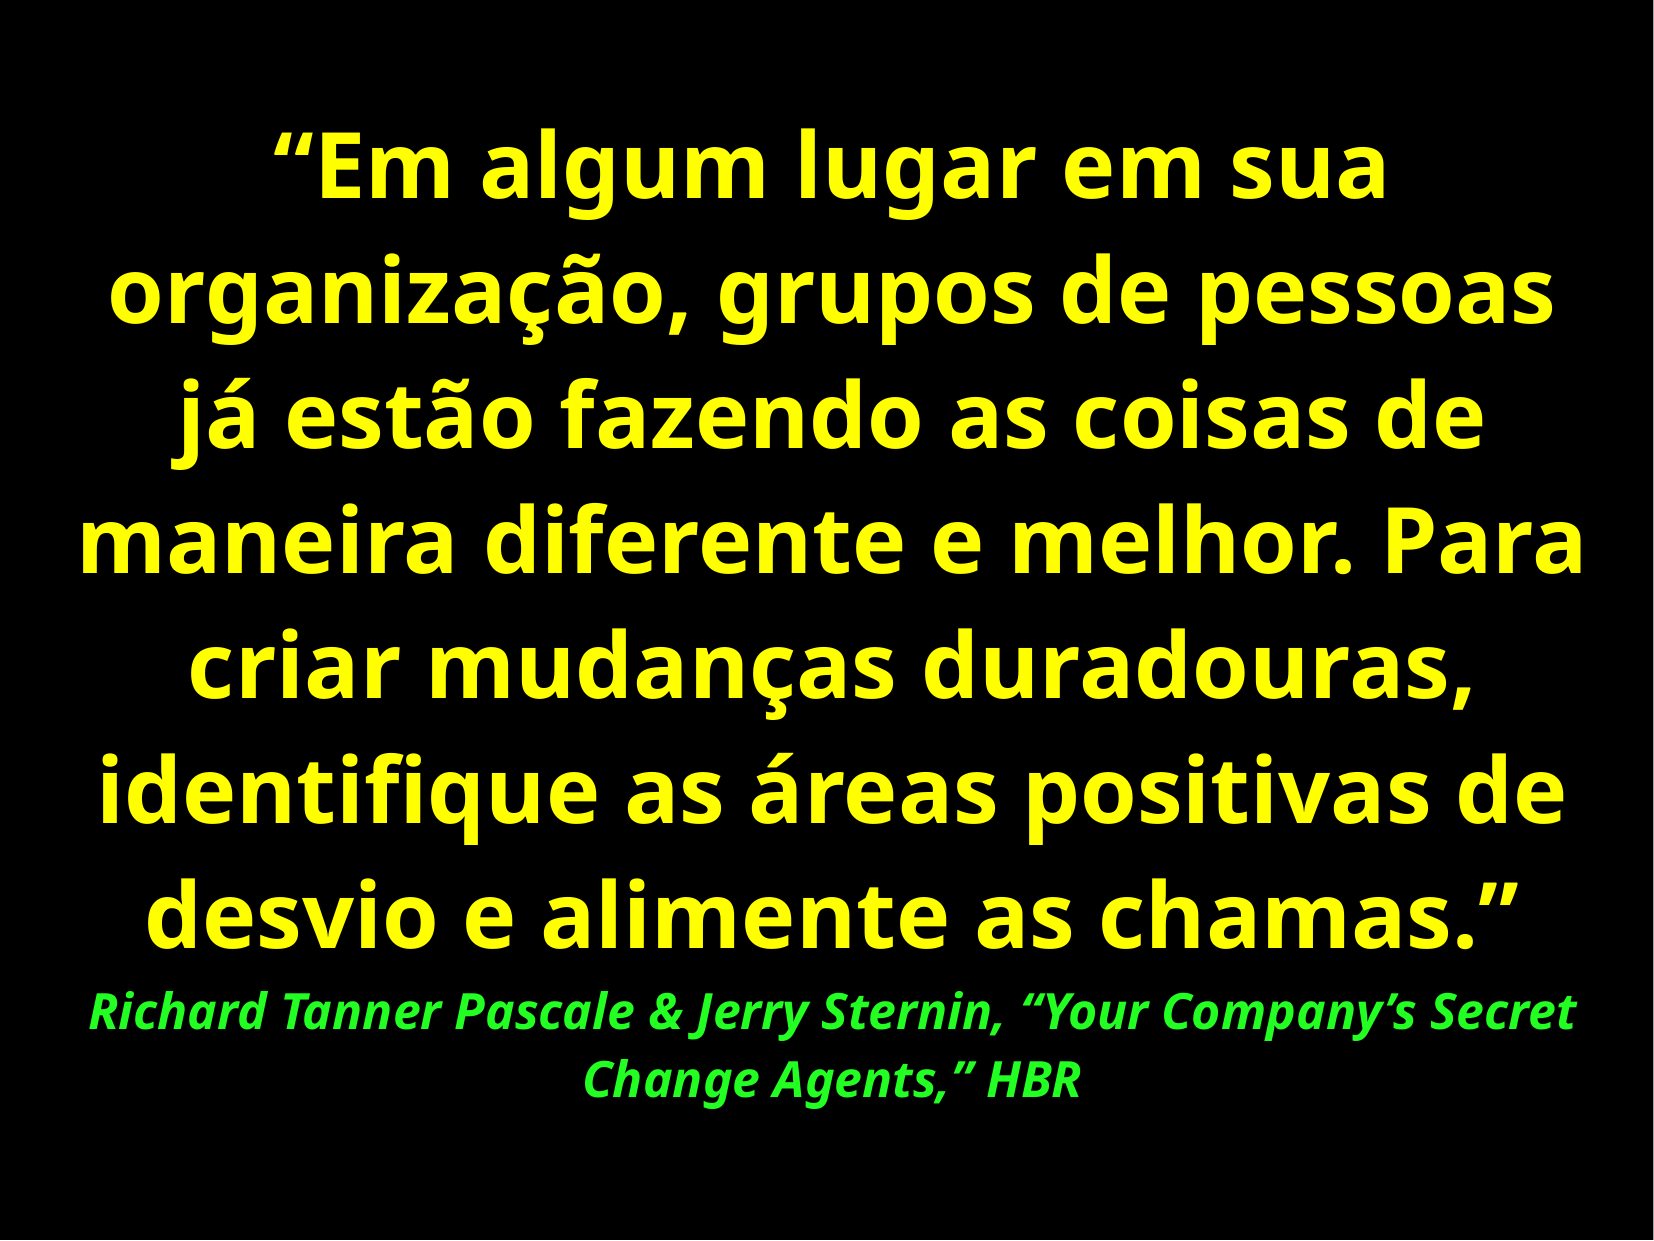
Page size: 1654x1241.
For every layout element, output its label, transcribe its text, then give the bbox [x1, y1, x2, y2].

title “Em algum lugar em sua organização, grupos de pessoas já estão fazendo as coisas de maneira diferente e melhor. Para criar mudanças duradouras, identifique as áreas positivas de desvio e alimente as chamas.” Richard Tanner Pascale & Jerry Sternin, “Your Company’s Secret Change Agents,” HBR [67, 174, 1599, 1039]
